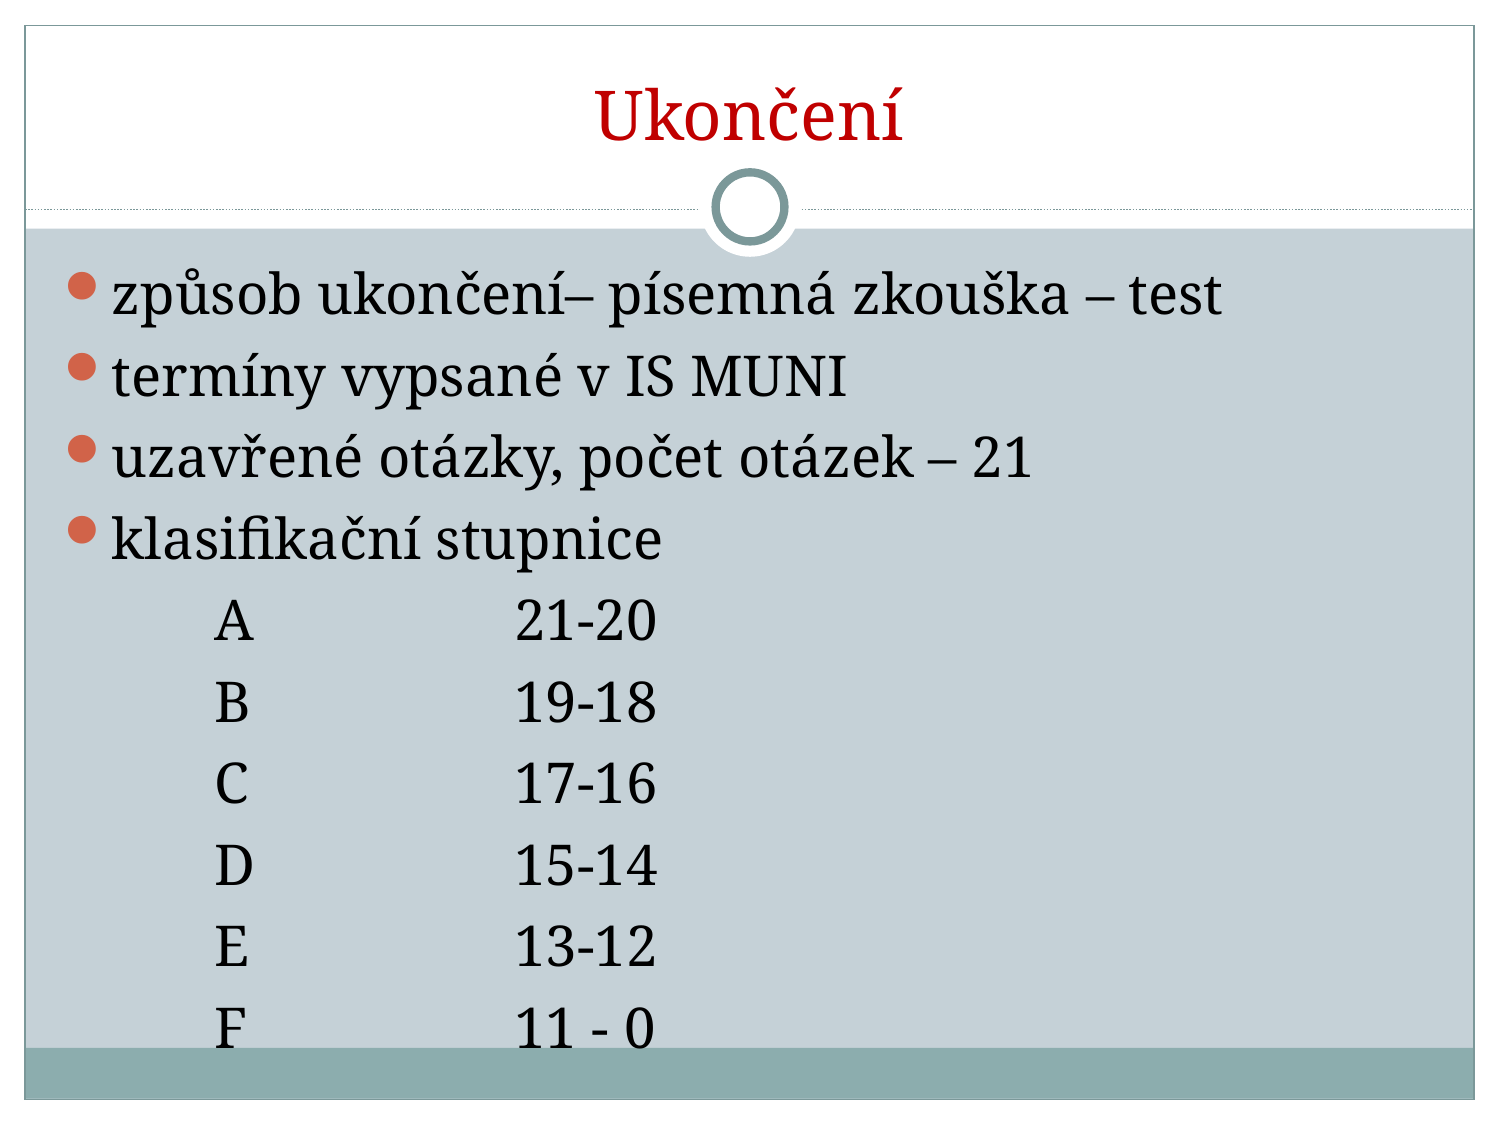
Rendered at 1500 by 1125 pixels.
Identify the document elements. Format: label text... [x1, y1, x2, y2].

title Ukončení [49, 37, 1450, 162]
list způsob ukončení– písemná zkouška – test termíny vypsané v IS MUNI uzavřené otázky, počet otázek – 21 klasifikační stupnice A 21-20 B 19-18 C 17-16 D 15-14 E 13-12 F 11 - 0 [49, 250, 1445, 1068]
